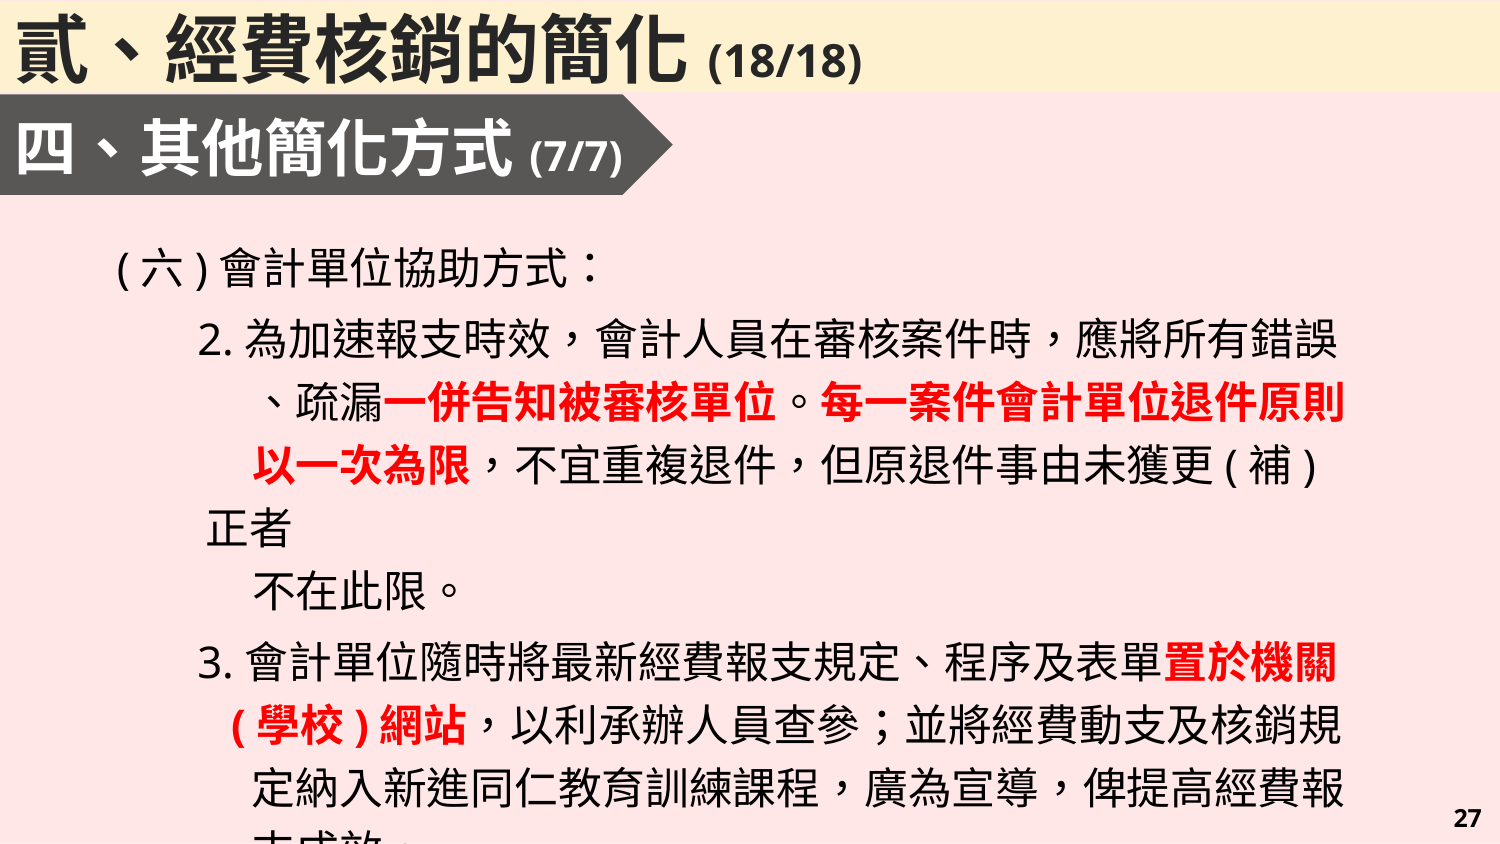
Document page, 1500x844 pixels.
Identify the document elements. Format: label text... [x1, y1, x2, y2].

text_box 四、其他簡化方式(7/7) [0, 97, 648, 195]
slide_number <編號> [1137, 671, 1498, 844]
text_box 貳、經費核銷的簡化(18/18) [0, 2, 1500, 93]
text_box [0, 93, 1500, 844]
list (六)會計單位協助方式： 2.為加速報支時效，會計人員在審核案件時，應將所有錯誤 、疏漏一併告知被審核單位。每一案件會計單位退件原則 以一次為限，不宜重複退件，但原退件事由未獲更(補)正者 不在此限。 3.會計單位隨時將最新經費報支規定、程序及表單置於機關 (學校)網站，以利承辦人員查參；並將經費動支及核銷規 定納入新進同仁教育訓練課程，廣為宣導，俾提高經費報 支成效。 [101, 222, 1369, 823]
